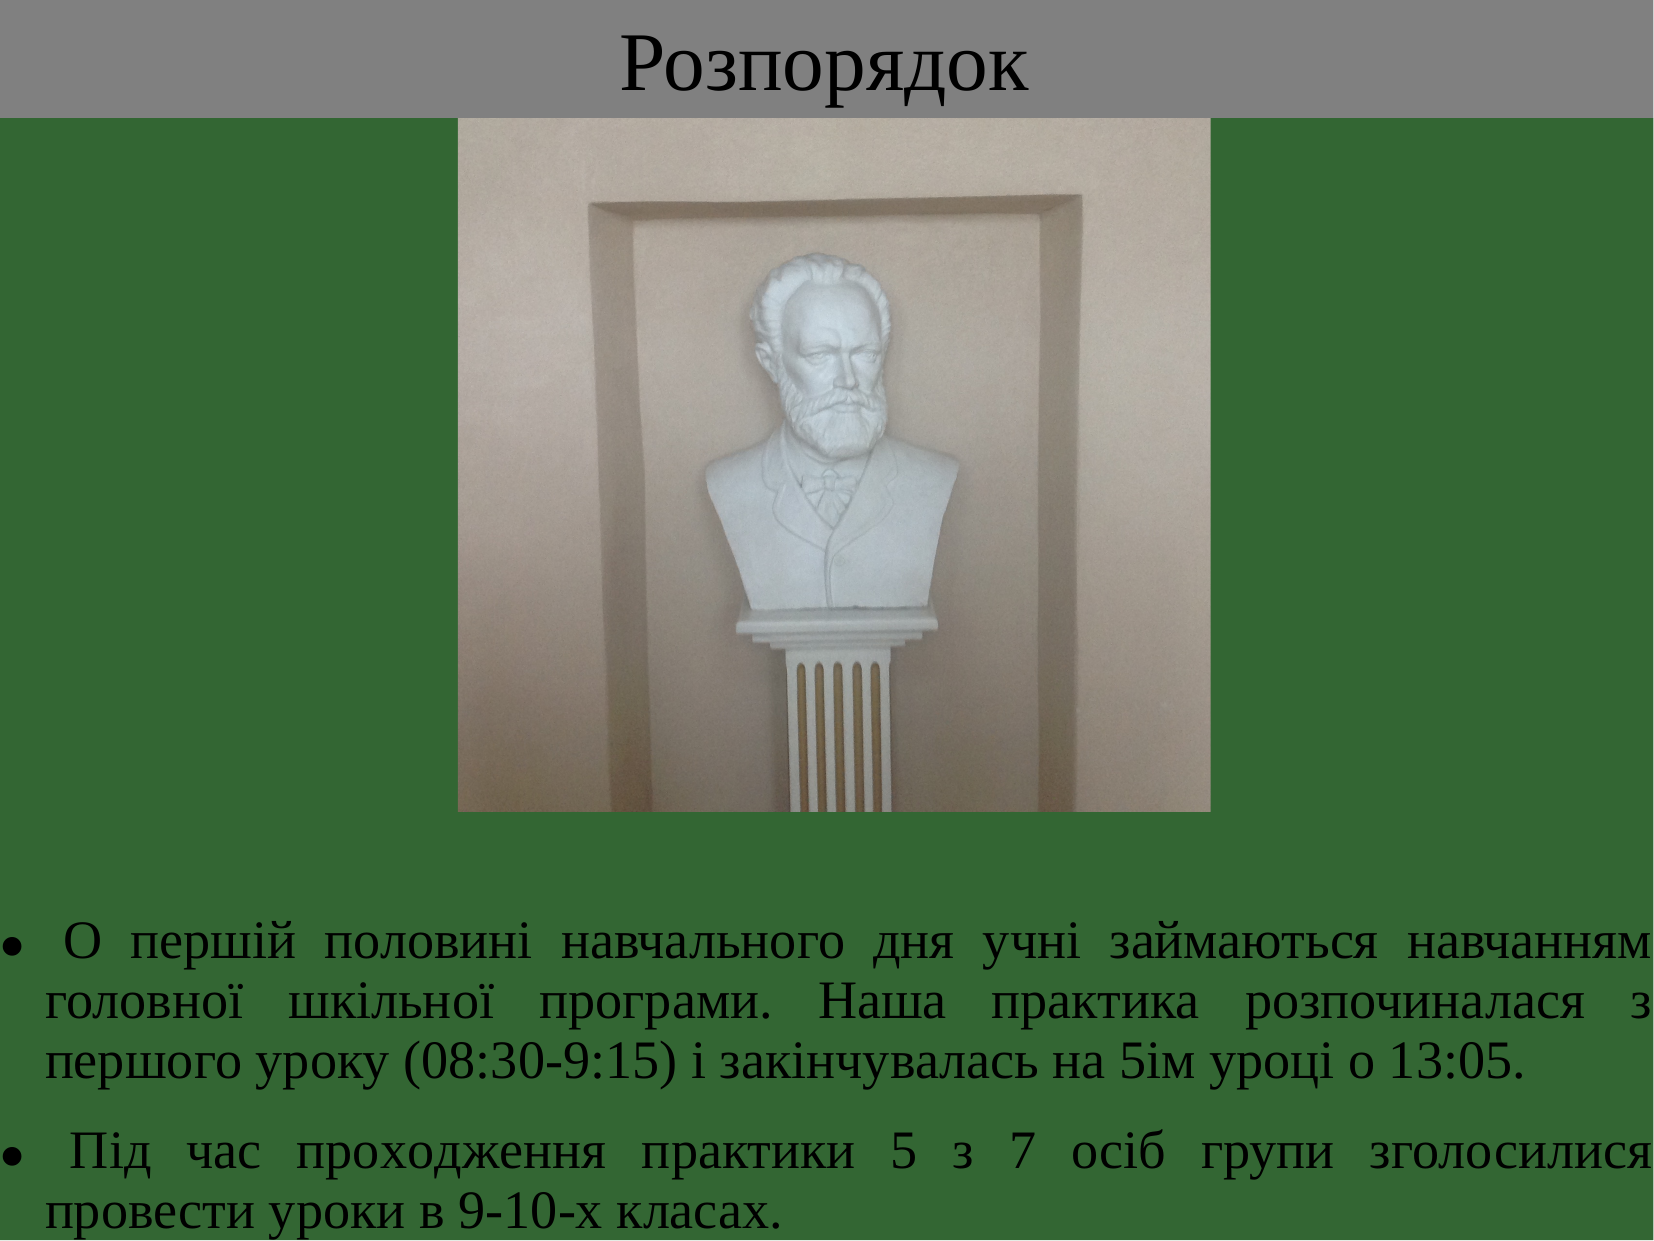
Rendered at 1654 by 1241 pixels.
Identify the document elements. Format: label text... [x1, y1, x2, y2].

list  О першій половині навчального дня учні займаються навчанням головної шкільної програми. Наша практика розпочиналася з першого уроку (08:30-9:15) і закінчувалась на 5ім уроці о 13:05.  Під час проходження практики 5 з 7 осіб групи зголосилися провести уроки в 9-10-х класах. [0, 118, 1654, 1241]
picture [457, 118, 1211, 812]
title Розпорядок [0, 0, 1654, 118]
